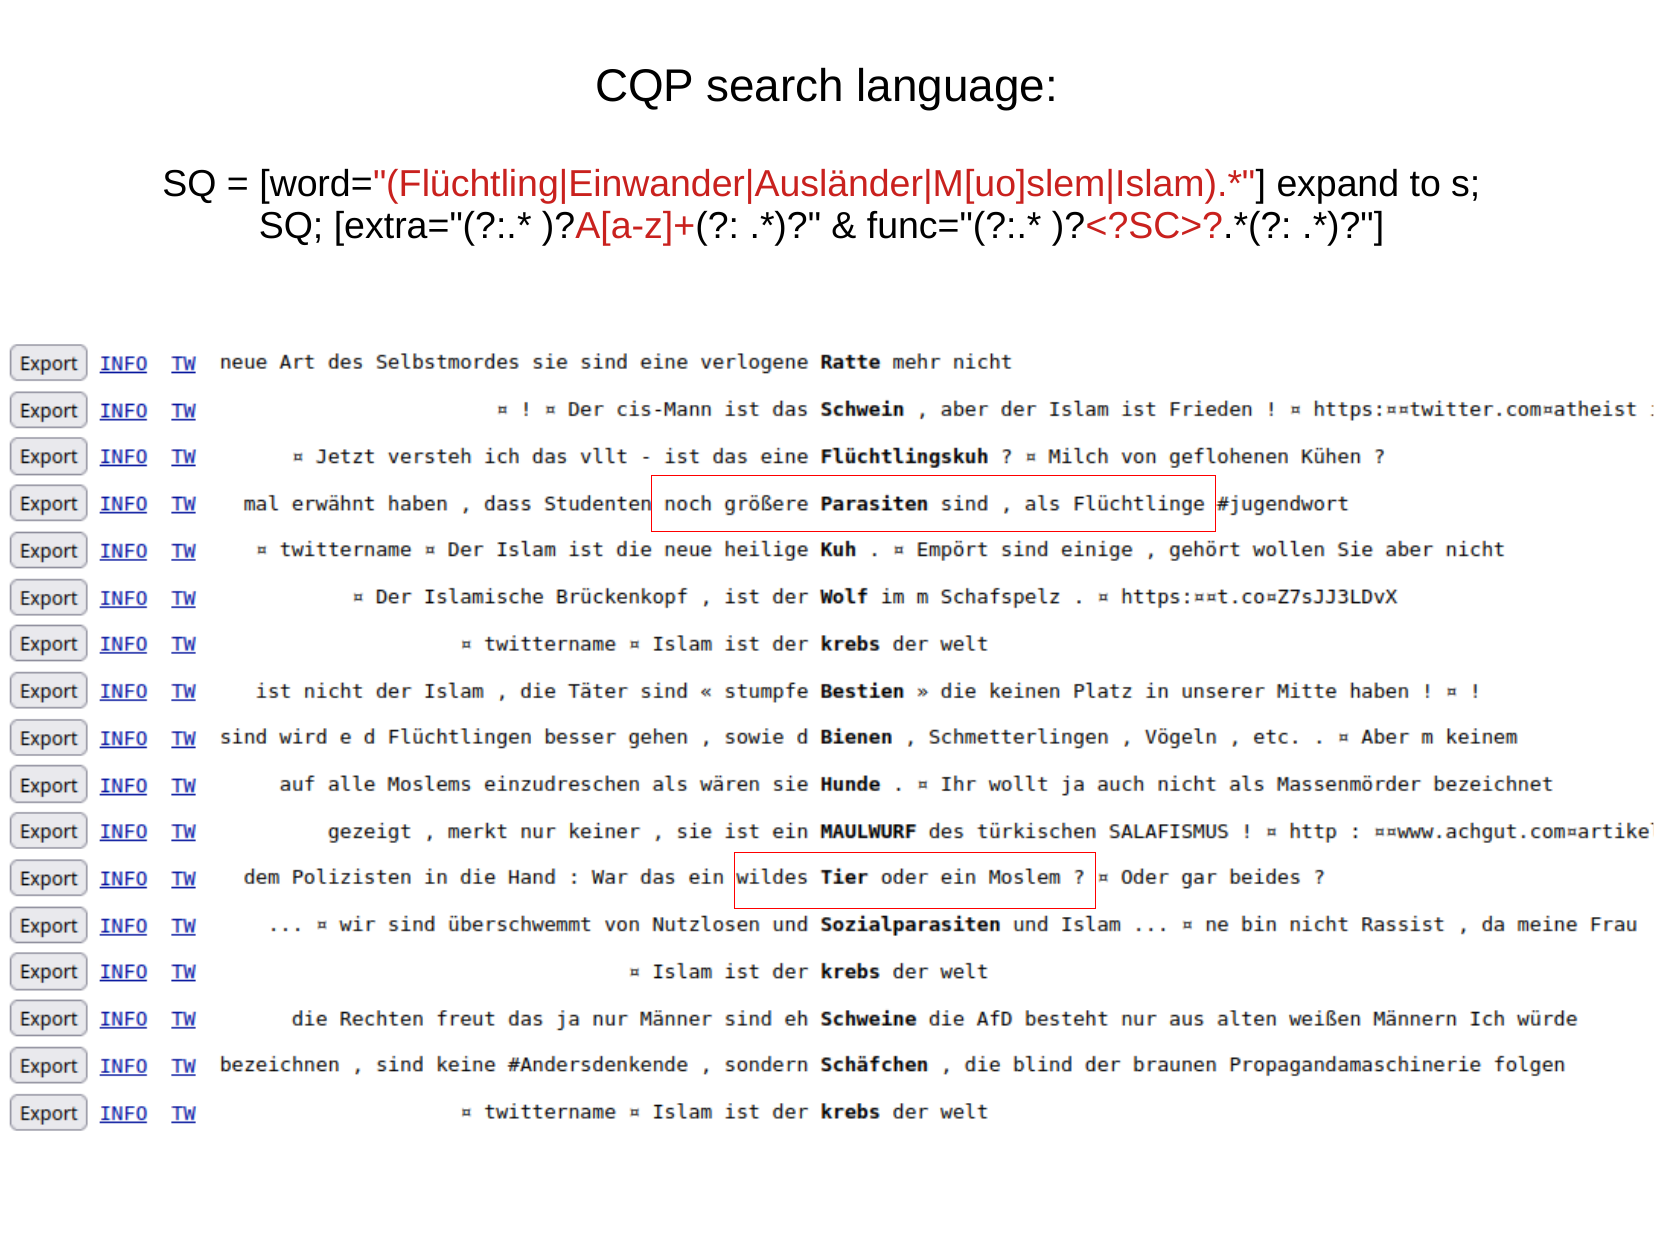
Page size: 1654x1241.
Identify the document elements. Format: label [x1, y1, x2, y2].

text_box [82, 49, 1571, 257]
text_box [734, 852, 1096, 909]
text_box [651, 475, 1216, 532]
picture [1, 343, 1654, 1134]
